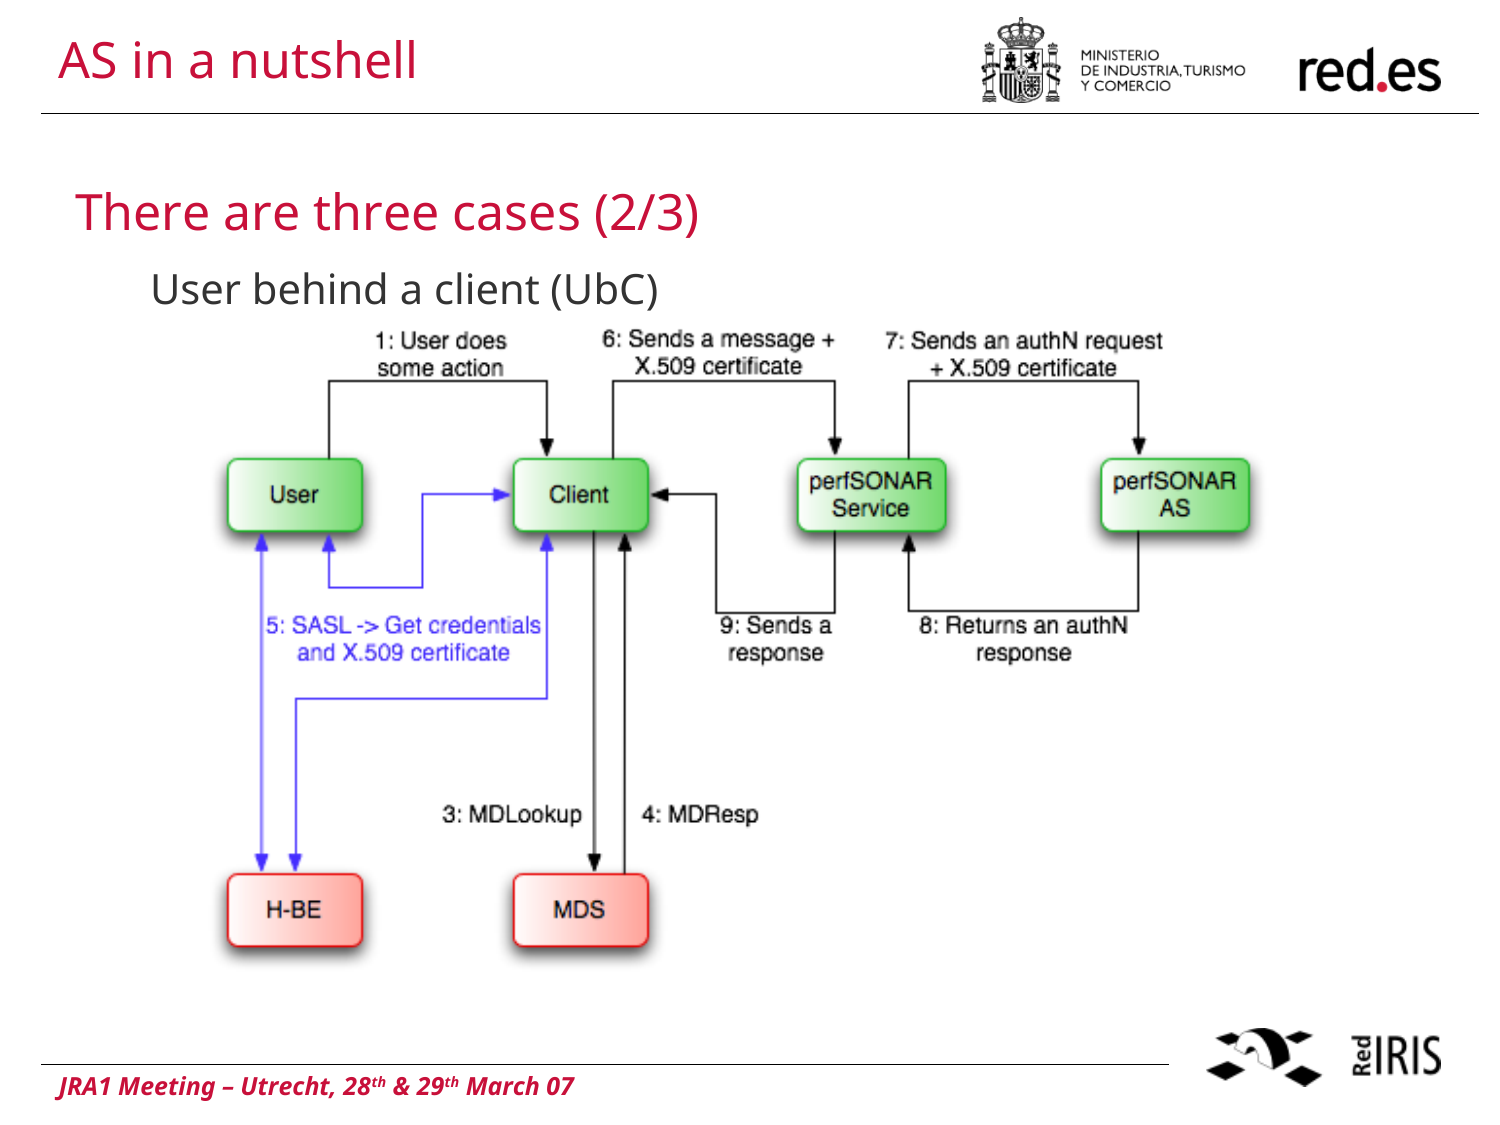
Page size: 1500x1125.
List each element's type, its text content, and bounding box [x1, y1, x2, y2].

title AS in a nutshell [59, 29, 957, 89]
picture [981, 17, 1441, 103]
picture [1206, 1028, 1441, 1087]
list There are three cases (2/3) User behind a client (UbC) [75, 177, 1425, 1009]
picture [206, 324, 1270, 975]
